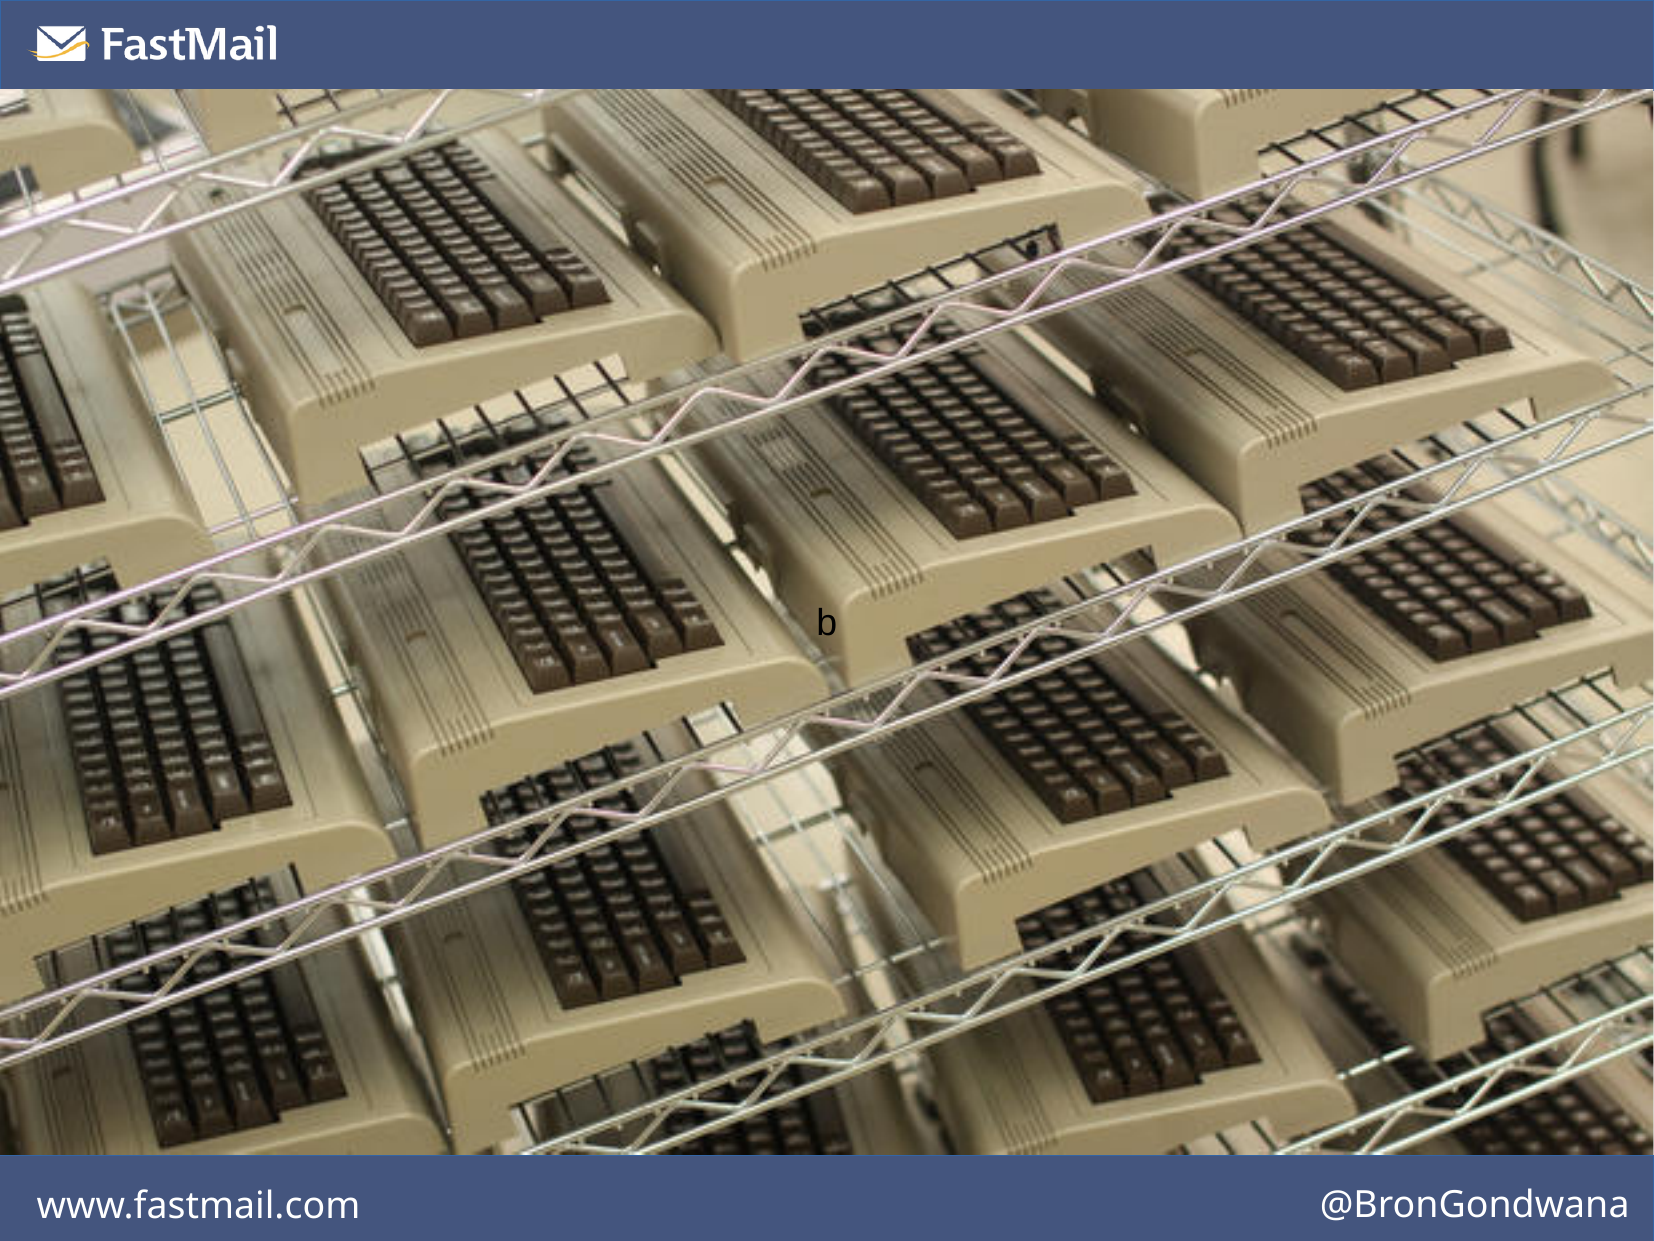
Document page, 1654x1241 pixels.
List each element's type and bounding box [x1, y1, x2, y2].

picture [26, 8, 302, 78]
picture [0, 89, 1654, 1156]
